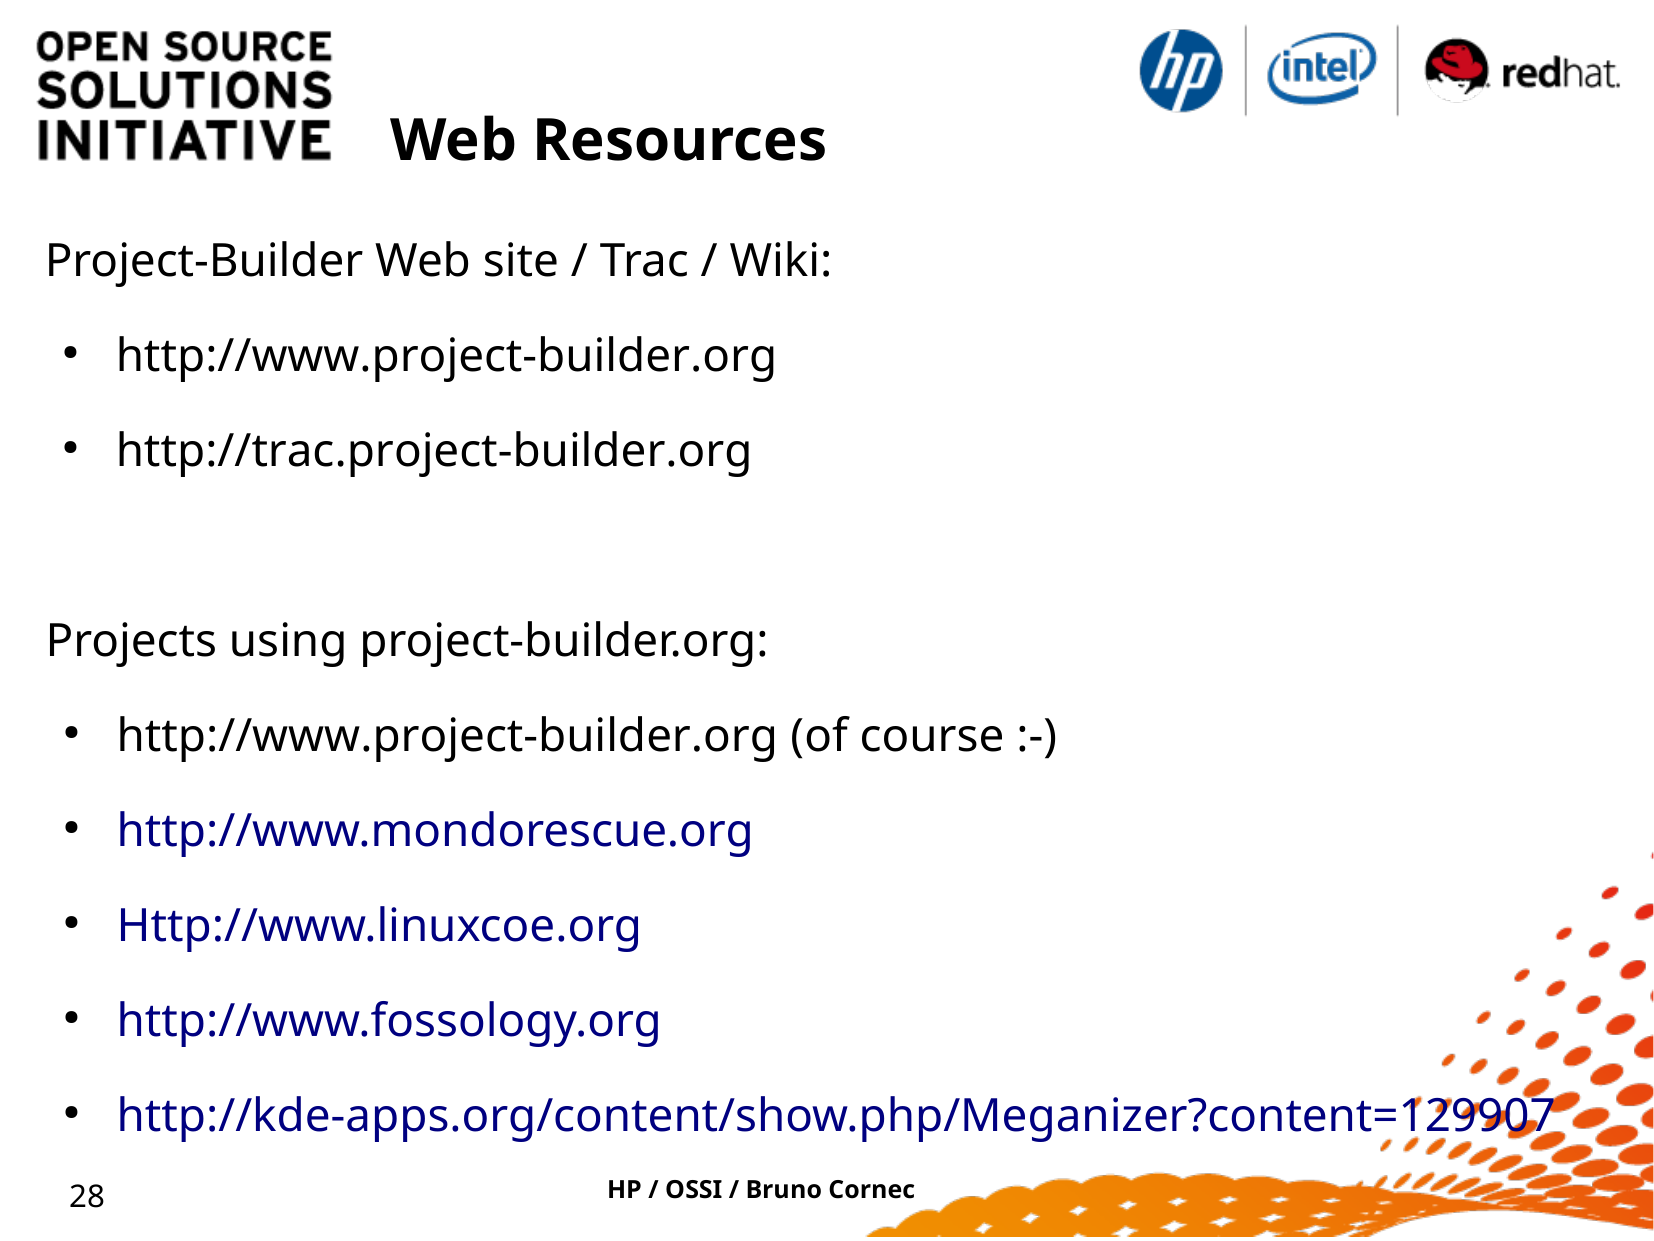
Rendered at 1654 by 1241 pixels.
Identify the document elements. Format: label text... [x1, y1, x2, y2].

list Project-Builder Web site / Trac / Wiki: http://www.project-builder.org http://trac.project-builder.org Projects using project-builder.org: http://www.project-builder.org (of course :-) http://www.mondorescue.org Http://www.linuxcoe.org http://www.fossology.org http://kde-apps.org/content/show.php/Meganizer?content=129907 [44, 227, 1624, 1148]
title Web Resources [390, 59, 1360, 221]
picture [0, 0, 1654, 1237]
